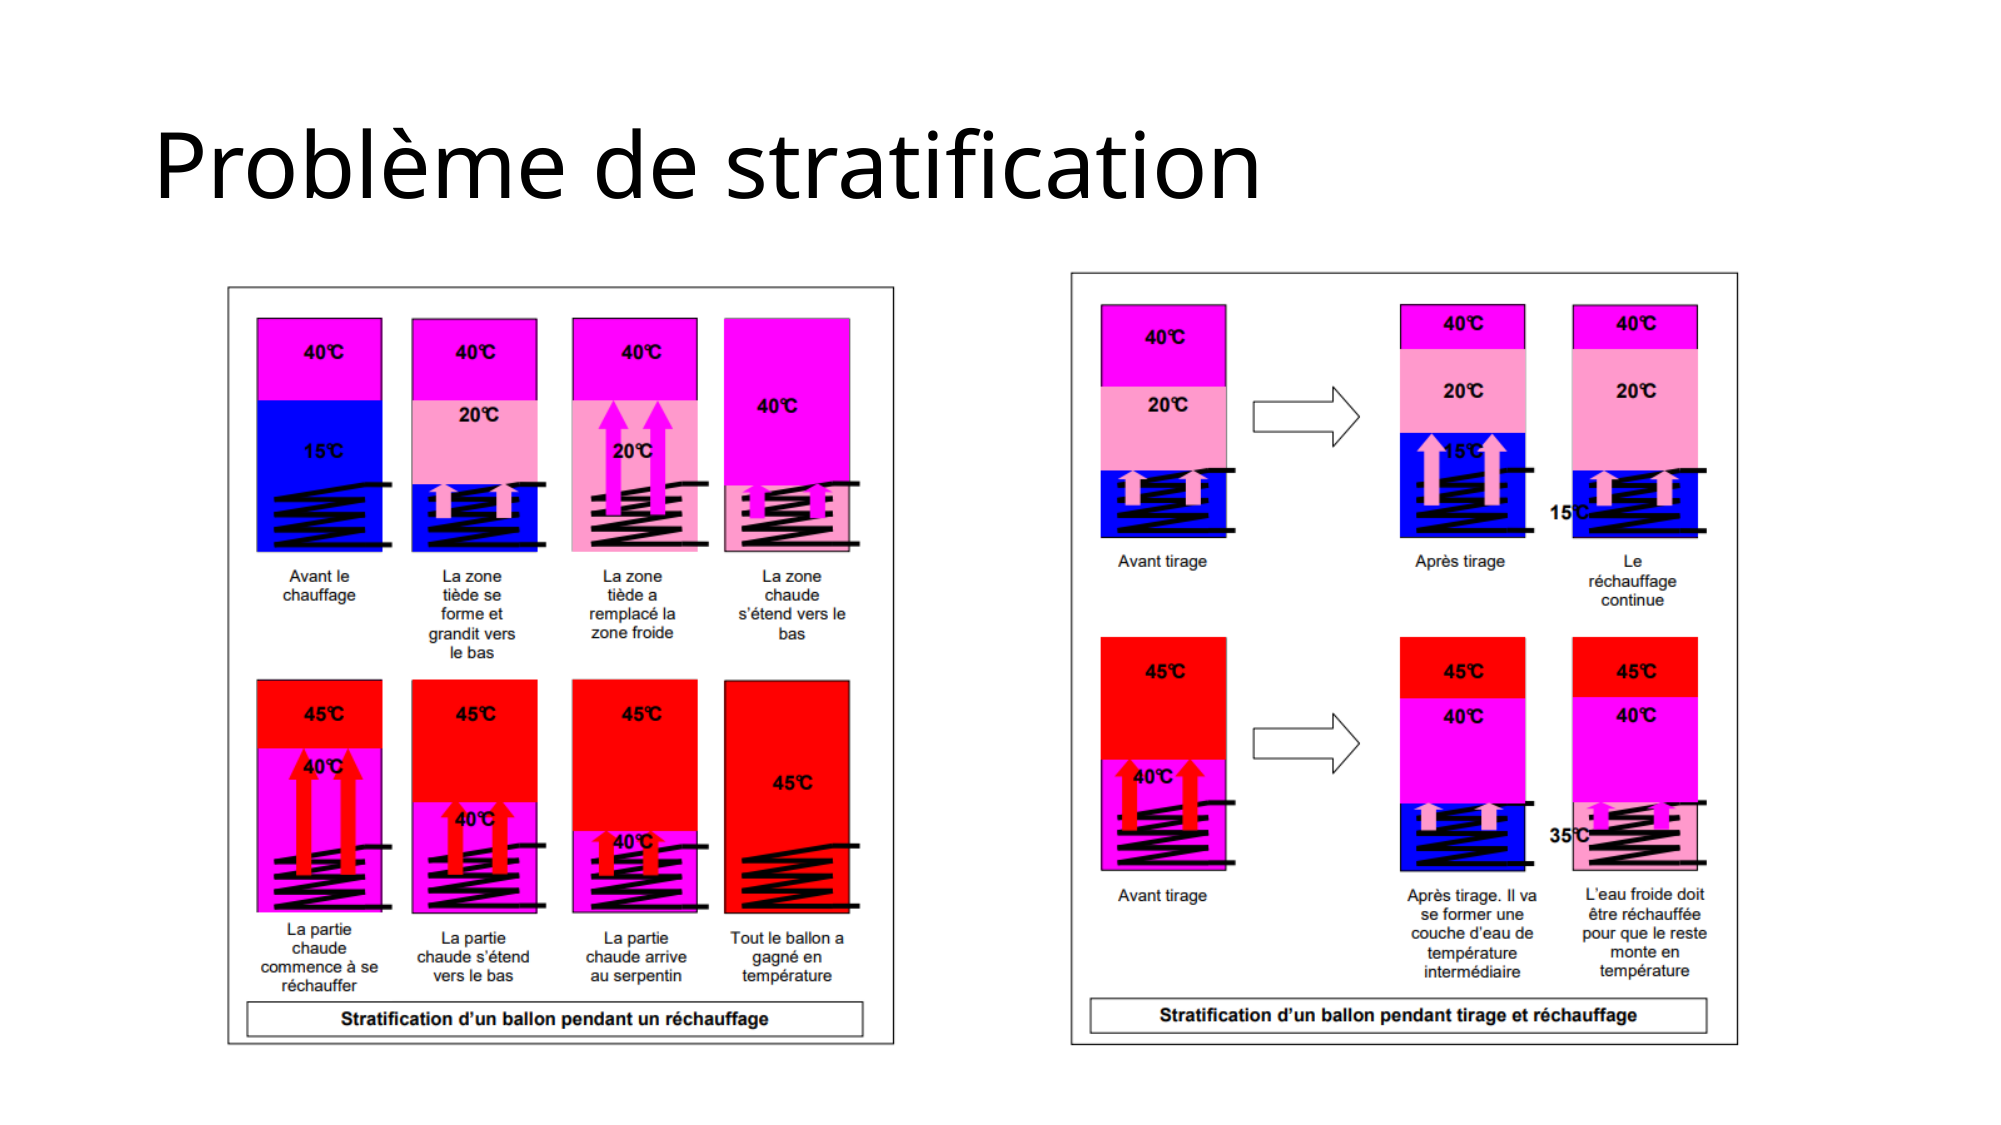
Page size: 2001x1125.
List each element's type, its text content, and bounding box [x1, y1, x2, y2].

title Problème de stratification [137, 59, 1863, 278]
picture [1057, 254, 1767, 1049]
picture [210, 279, 898, 1049]
